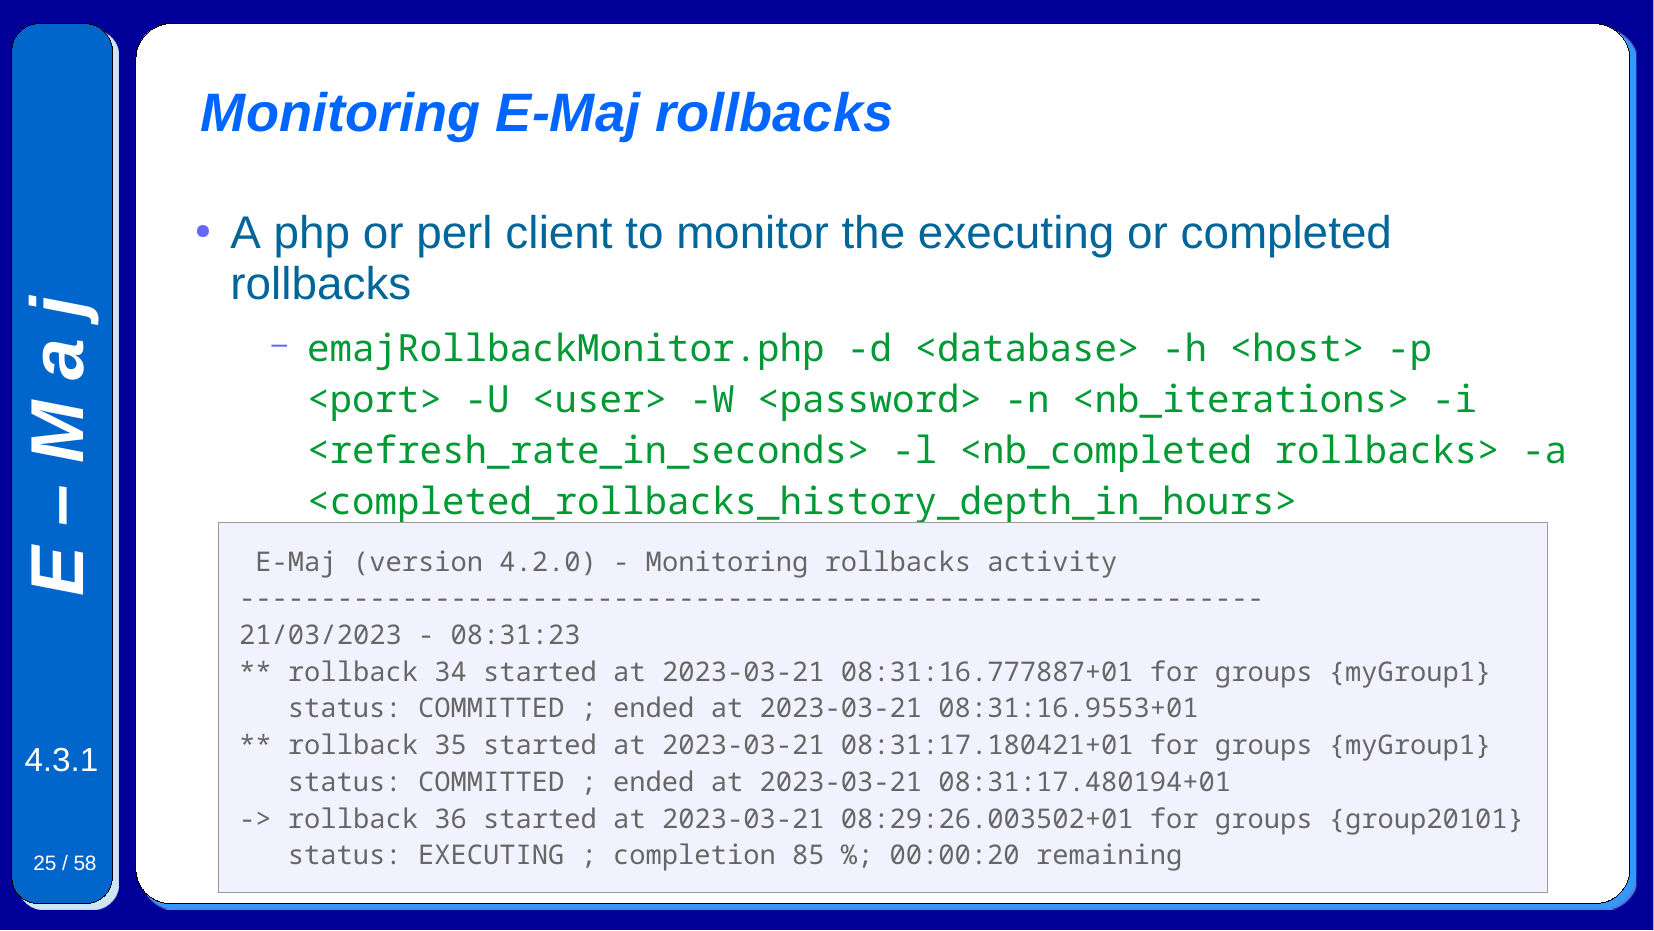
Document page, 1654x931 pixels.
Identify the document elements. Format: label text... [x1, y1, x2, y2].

title Monitoring E-Maj rollbacks [200, 34, 1575, 191]
text_box E-Maj (version 4.2.0) - Monitoring rollbacks activity --------------------------------------------------------------- 21/03/2023 - 08:31:23 ** rollback 34 started at 2023-03-21 08:31:16.777887+01 for groups {myGroup1} status: COMMITTED ; ended at 2023-03-21 08:31:16.9553+01 ** rollback 35 started at 2023-03-21 08:31:17.180421+01 for groups {myGroup1} status: COMMITTED ; ended at 2023-03-21 08:31:17.480194+01 -> rollback 36 started at 2023-03-21 08:29:26.003502+01 for groups {group20101} status: EXECUTING ; completion 85 %; 00:00:20 remaining [218, 522, 1548, 878]
list A php or perl client to monitor the executing or completed rollbacks emajRollbackMonitor.php -d <database> -h <host> -p <port> -U <user> -W <password> -n <nb_iterations> -i <refresh_rate_in_seconds> -l <nb_completed rollbacks> -a <completed_rollbacks_history_depth_in_hours> [177, 206, 1587, 502]
